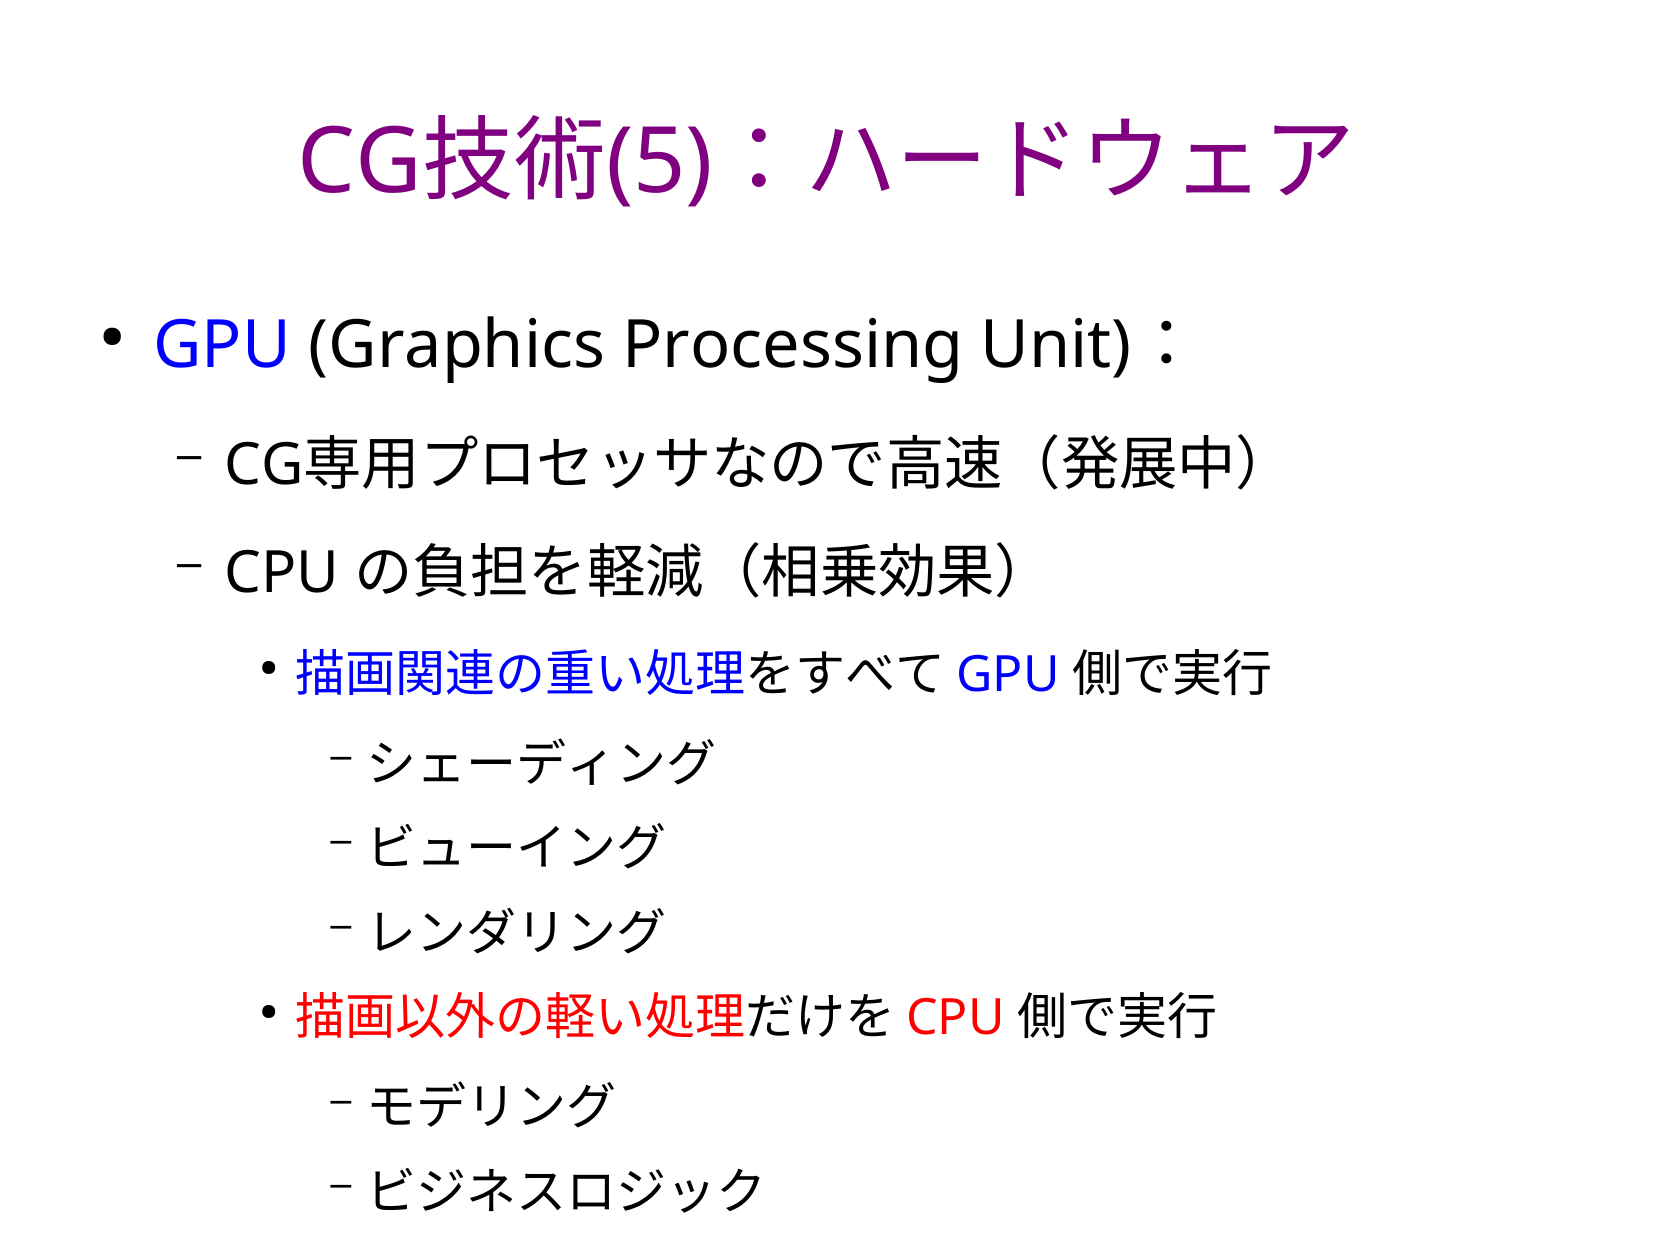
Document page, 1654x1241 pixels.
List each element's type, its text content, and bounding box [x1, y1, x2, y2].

list GPU (Graphics Processing Unit)： CG専用プロセッサなので高速（発展中） CPU の負担を軽減（相乗効果） 描画関連の重い処理をすべて GPU 側で実行 シェーディング ビューイング レンダリング 描画以外の軽い処理だけを CPU 側で実行 モデリング ビジネスロジック [82, 290, 1571, 1094]
title CG技術(5)：ハードウェア [82, 56, 1571, 250]
